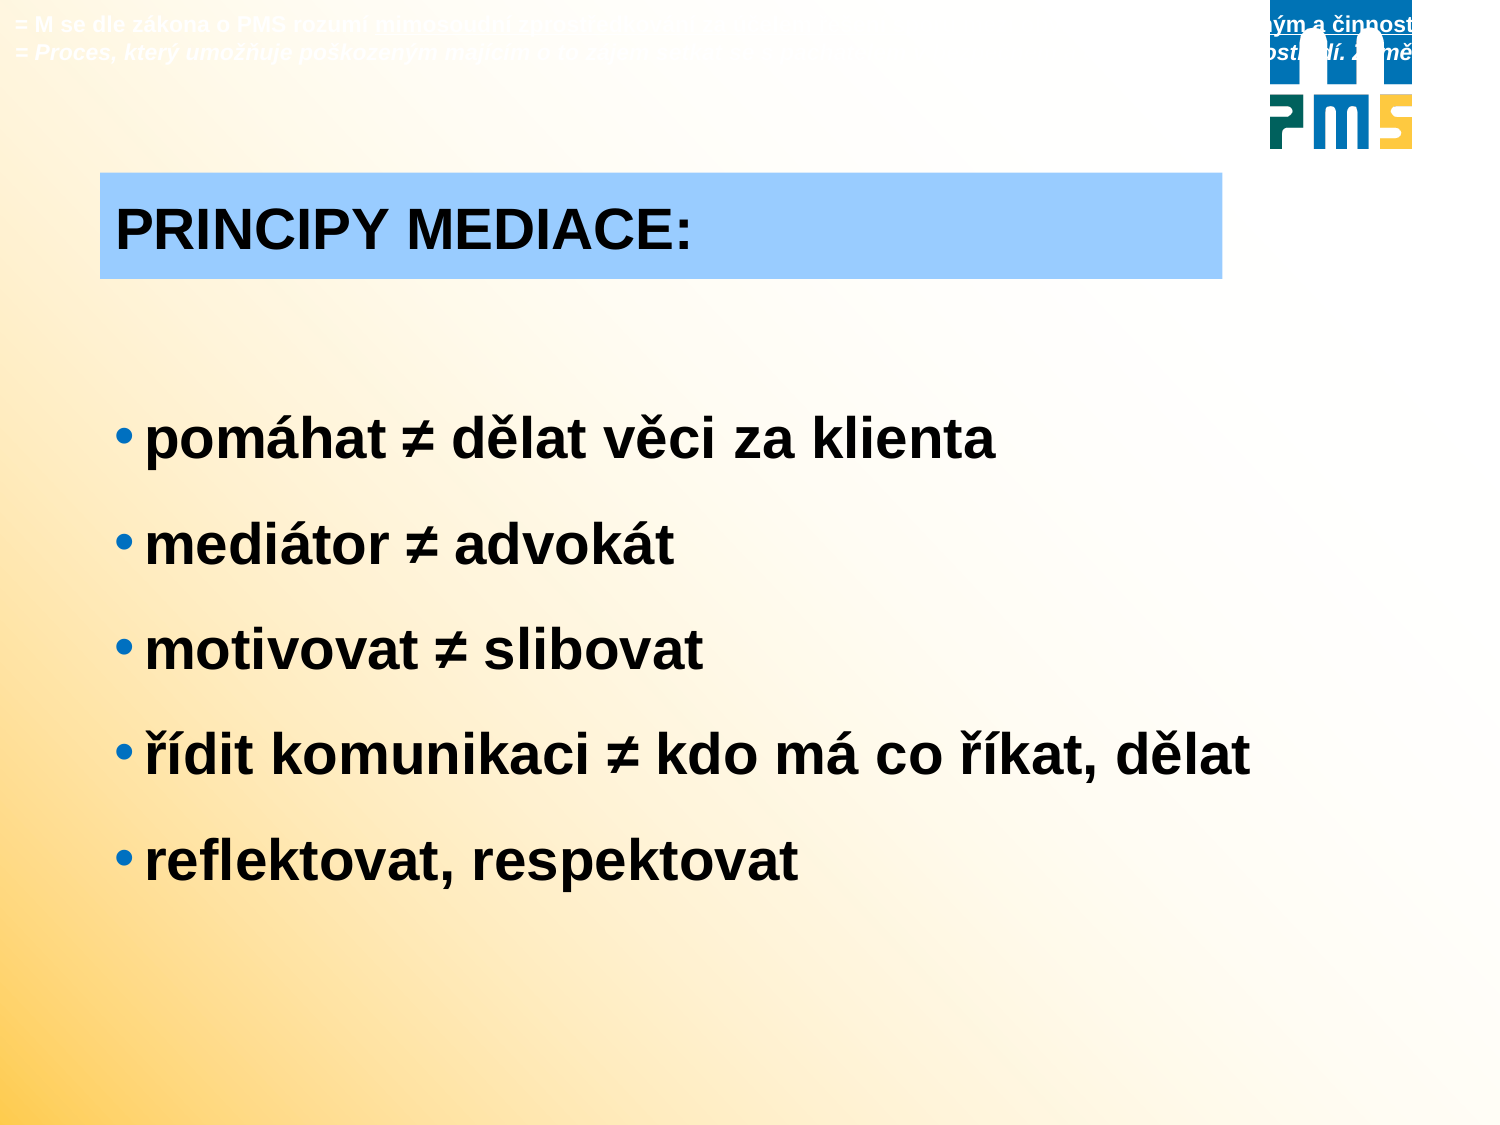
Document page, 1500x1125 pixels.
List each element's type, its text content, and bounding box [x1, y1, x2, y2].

picture [0, 73, 1500, 1125]
text_box PRINCIPY MEDIACE: [100, 172, 1223, 279]
text_box pomáhat ≠ dělat věci za klienta mediátor ≠ advokát motivovat ≠ slibovat řídit komunikaci ≠ kdo má co říkat, dělat reflektovat, respektovat [100, 302, 1412, 1000]
text_box = M se dle zákona o PMS rozumí mimosoudní zprostředkování za účelem řešení sporu mezi obviněným a poškozeným a činnost směřující k urovnání konfliktního stavu vykonávaná v souvislosti s trestním řízením. Mediaci lze provádět jen s výslovným souhlasem obviněného a poškozeného. = Proces, který umožňuje poškozeným majícím o to zájem setkat se s pachatelem v bezpečném a uspořádaném prostředí. Záměrem je vést pachatele k odpovědnosti a zároveň poskytnout podporu a pomoc pošk. Pošk.- sdělit, jak jej TČ ovlivnil, dostat odpovědi na své otázky a účastnit se plánu NŠ. [0, 2, 1500, 73]
